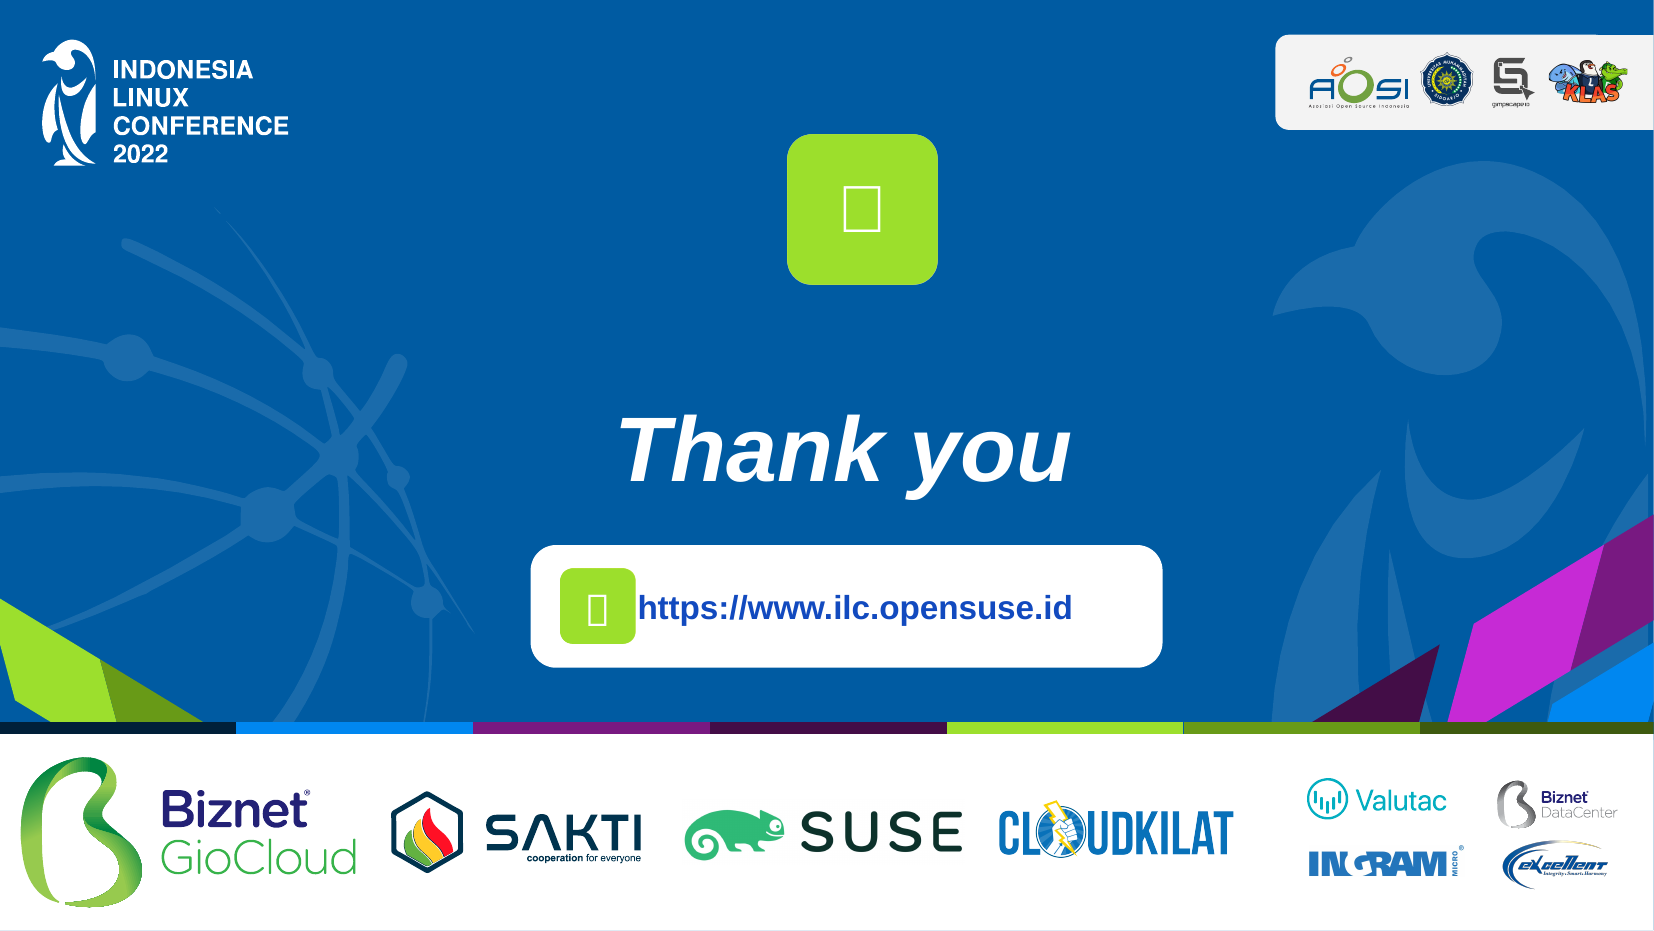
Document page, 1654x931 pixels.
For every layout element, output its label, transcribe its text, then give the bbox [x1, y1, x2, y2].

text_box  [560, 568, 636, 644]
text_box [530, 545, 1154, 668]
picture [1548, 60, 1628, 103]
picture [601, 855, 616, 859]
picture [1496, 840, 1619, 890]
picture [626, 855, 634, 862]
picture [1309, 845, 1465, 877]
picture [1420, 52, 1474, 106]
text_box  [787, 134, 938, 285]
text_box https://www.ilc.opensuse.id [637, 550, 1163, 662]
picture [682, 799, 965, 865]
text_box Thank you [187, 323, 1501, 512]
picture [999, 800, 1234, 858]
